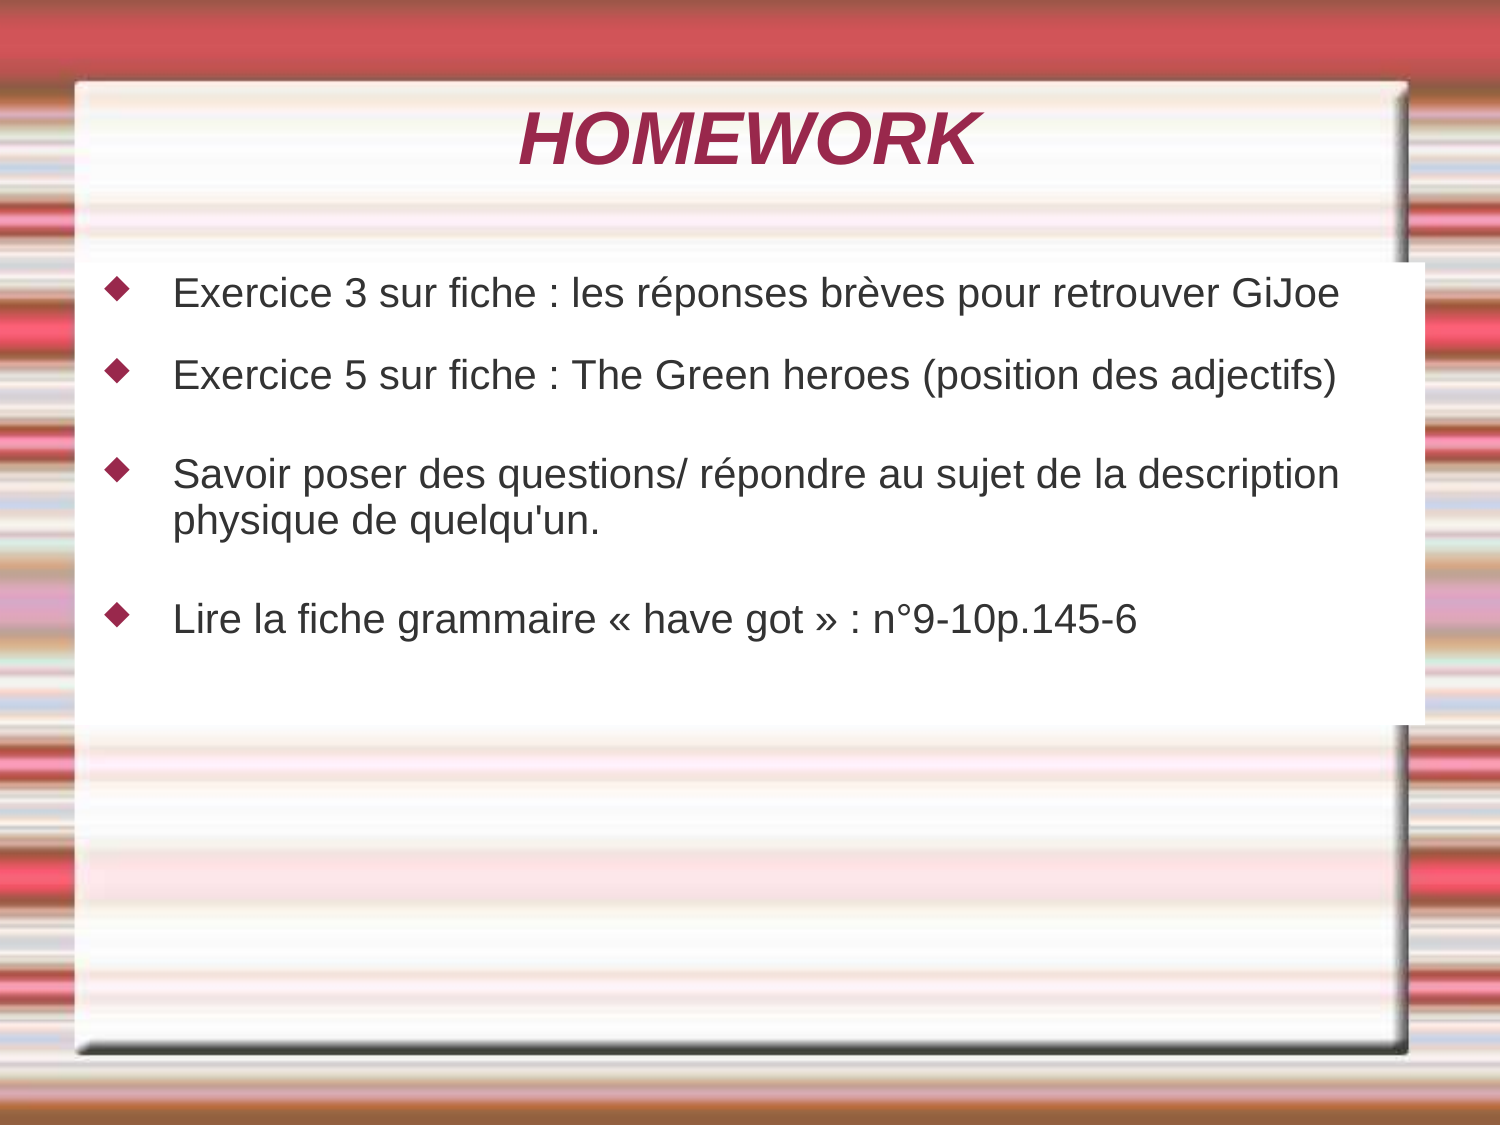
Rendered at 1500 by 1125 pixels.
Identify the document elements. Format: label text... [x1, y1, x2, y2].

title HOMEWORK [75, 45, 1426, 233]
picture [0, 0, 1500, 1125]
list Exercice 3 sur fiche : les réponses brèves pour retrouver GiJoe Exercice 5 sur fiche : The Green heroes (position des adjectifs) Savoir poser des questions/ répondre au sujet de la description physique de quelqu'un. Lire la fiche grammaire « have got » : n°9-10p.145-6 [75, 262, 1426, 726]
